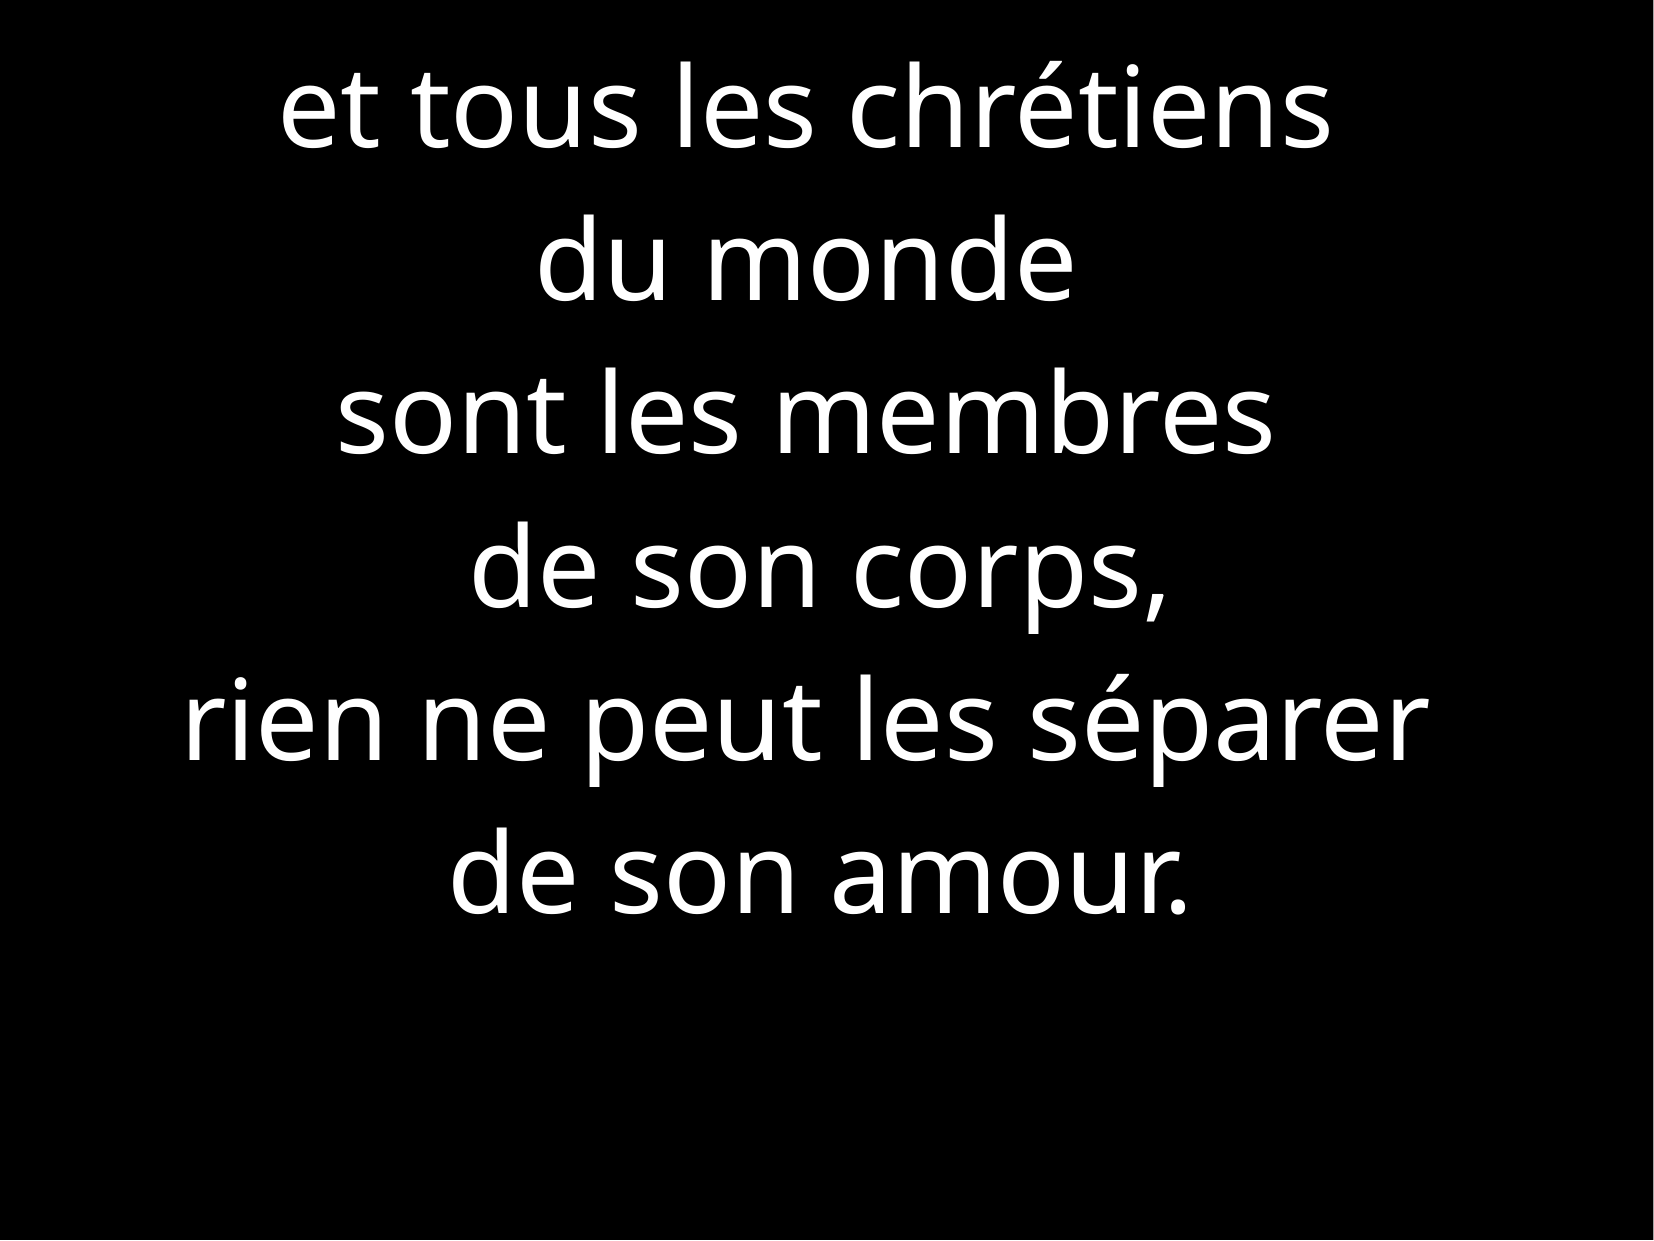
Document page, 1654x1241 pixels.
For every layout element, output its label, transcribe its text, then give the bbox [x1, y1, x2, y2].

list et tous les chrétiens du monde sont les membres de son corps, rien ne peut les séparer de son amour. [47, 27, 1595, 1241]
